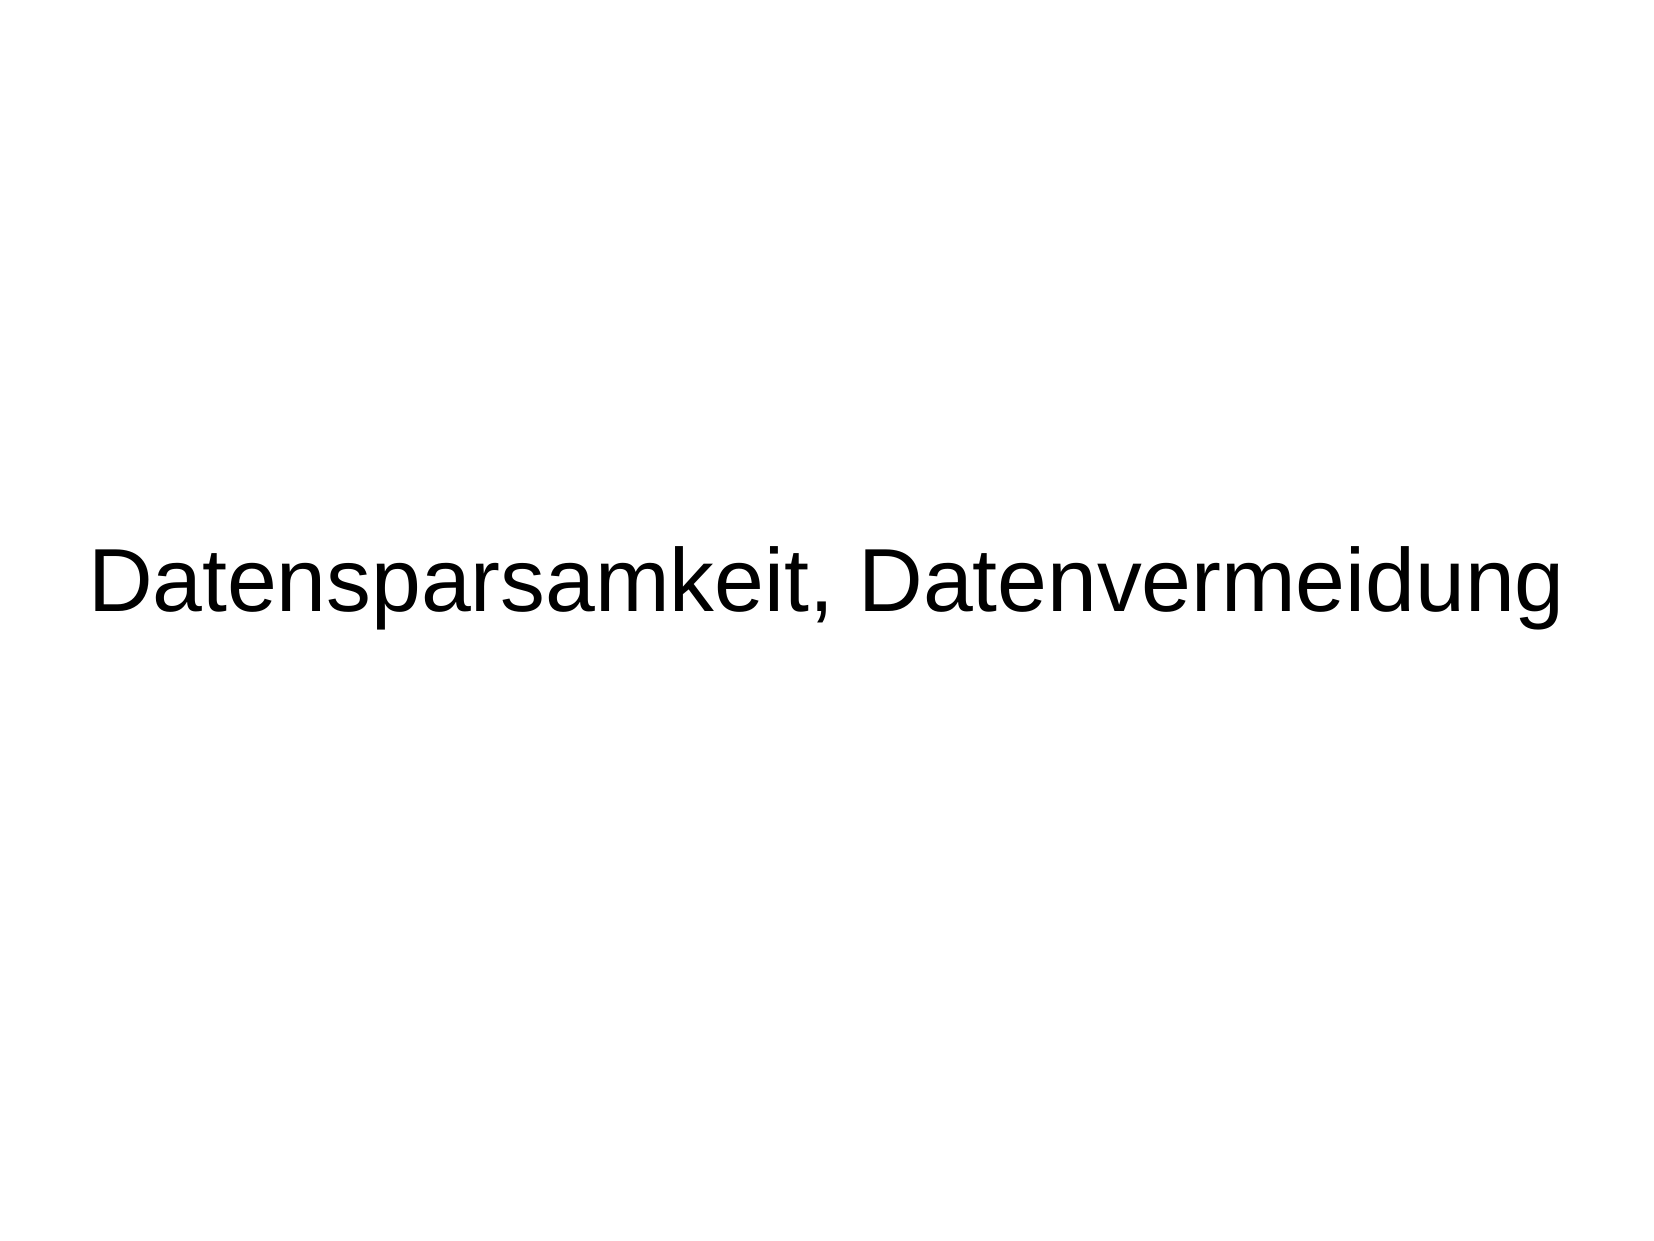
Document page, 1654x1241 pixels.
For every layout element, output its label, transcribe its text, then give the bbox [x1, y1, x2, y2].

text_box Datensparsamkeit, Datenvermeidung [82, 56, 1571, 1102]
